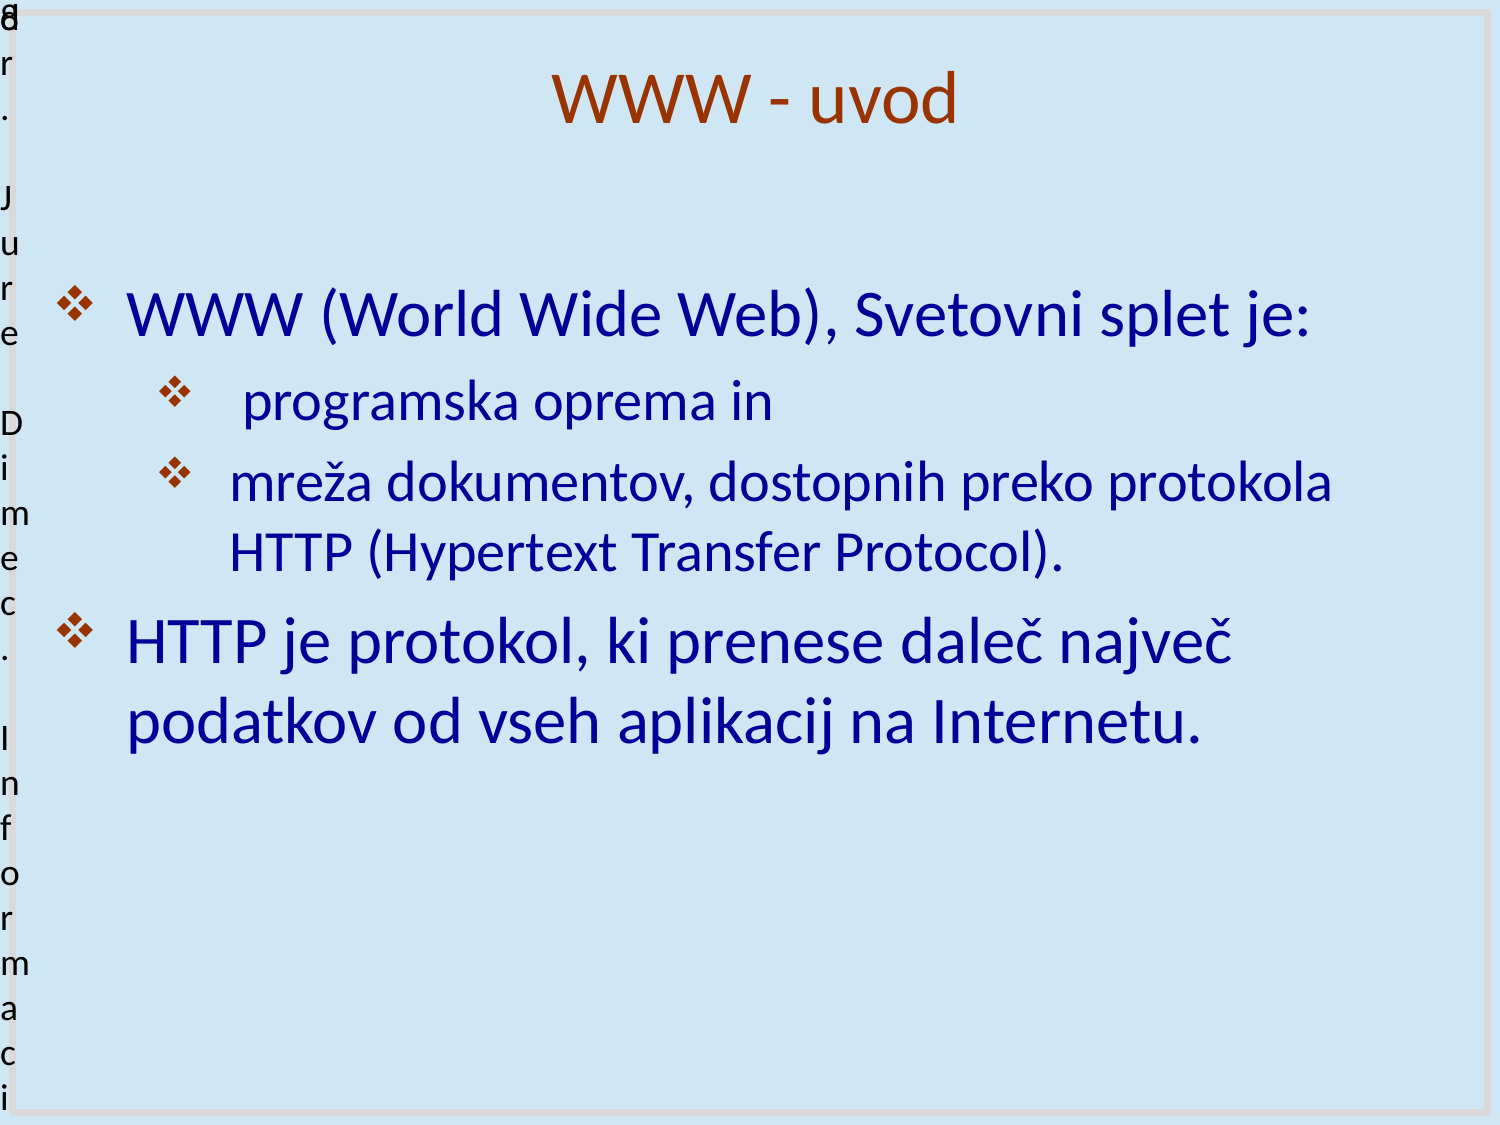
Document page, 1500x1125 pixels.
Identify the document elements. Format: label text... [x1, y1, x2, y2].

list WWW (World Wide Web), Svetovni splet je: programska oprema in mreža dokumentov, dostopnih preko protokola HTTP (Hypertext Transfer Protocol). HTTP je protokol, ki prenese daleč največ podatkov od vseh aplikacij na Internetu. [37, 262, 1475, 1050]
title WWW - uvod [37, 37, 1475, 150]
